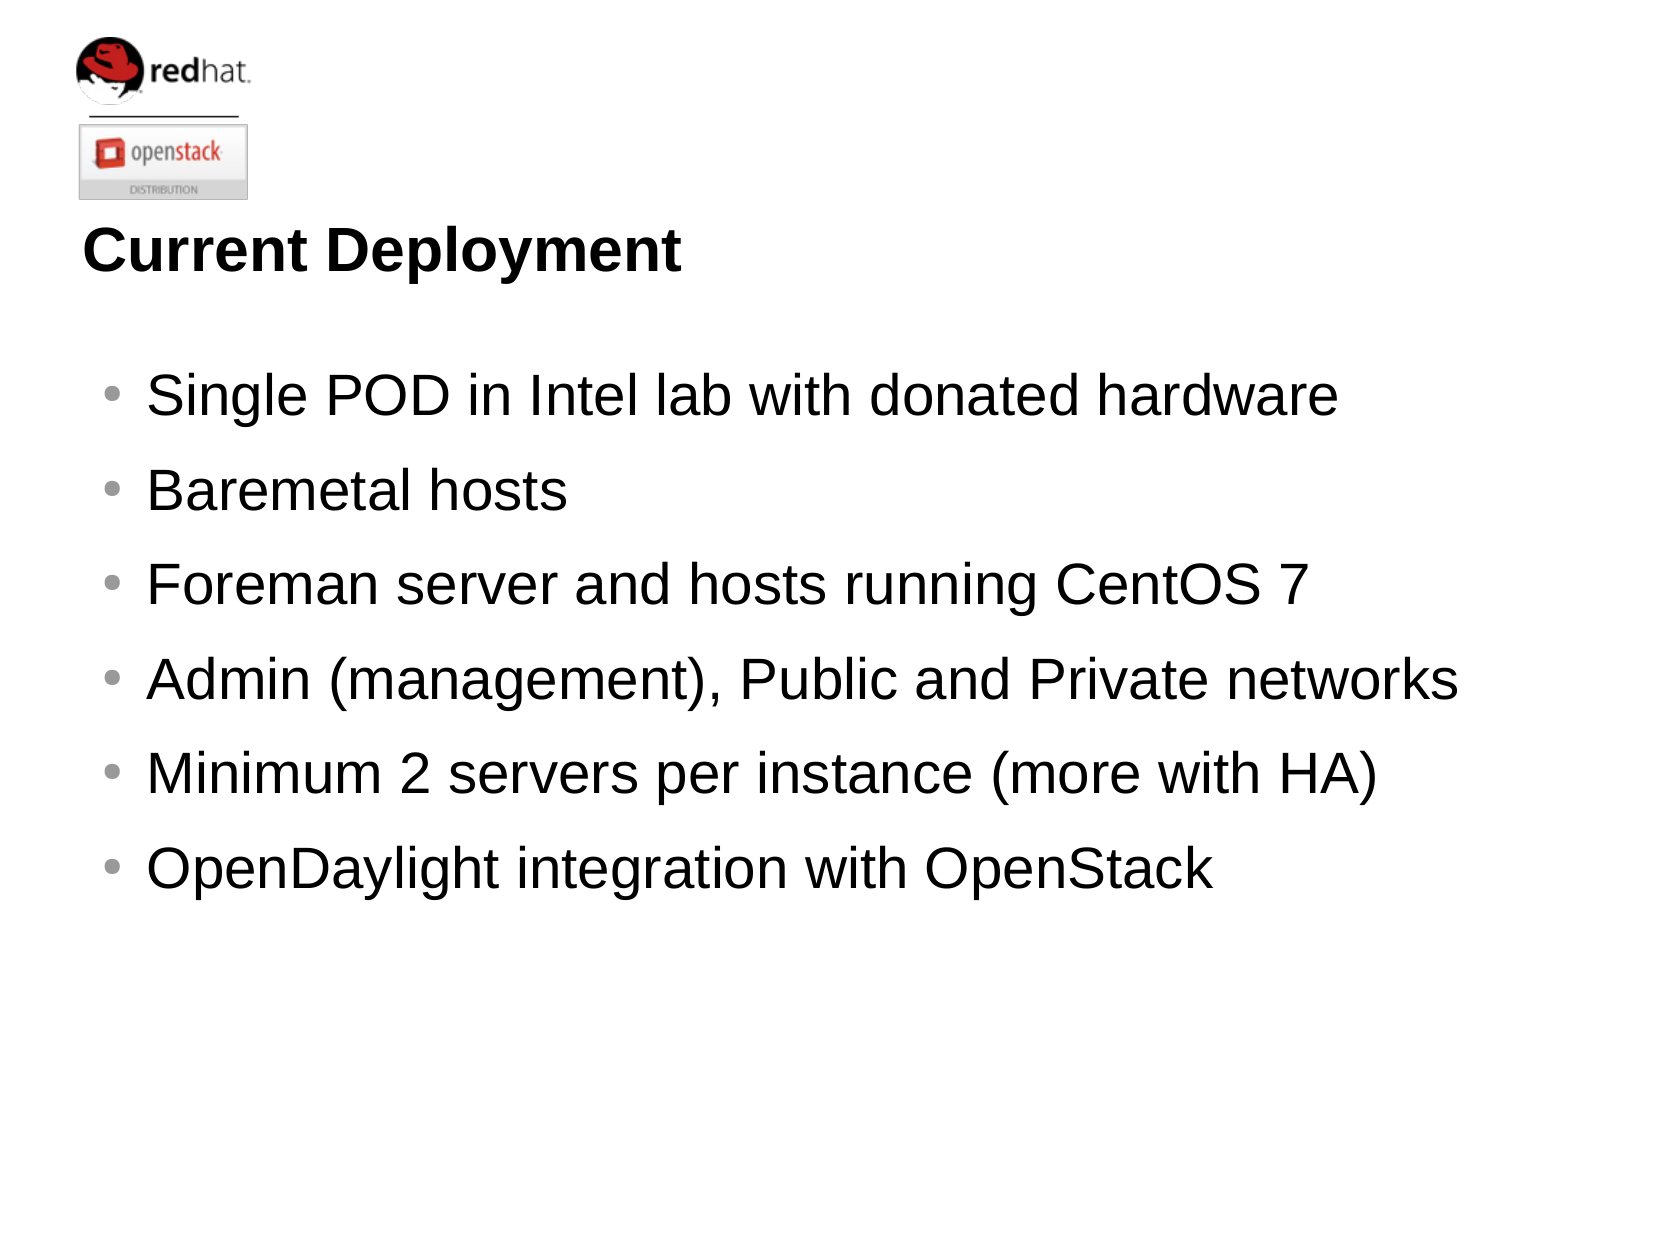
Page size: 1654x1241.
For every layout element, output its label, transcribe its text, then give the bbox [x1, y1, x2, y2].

list Single POD in Intel lab with donated hardware Baremetal hosts Foreman server and hosts running CentOS 7 Admin (management), Public and Private networks Minimum 2 servers per instance (more with HA) OpenDaylight integration with OpenStack [86, 362, 1576, 1157]
title Current Deployment [82, 155, 1571, 344]
picture [75, 37, 252, 204]
